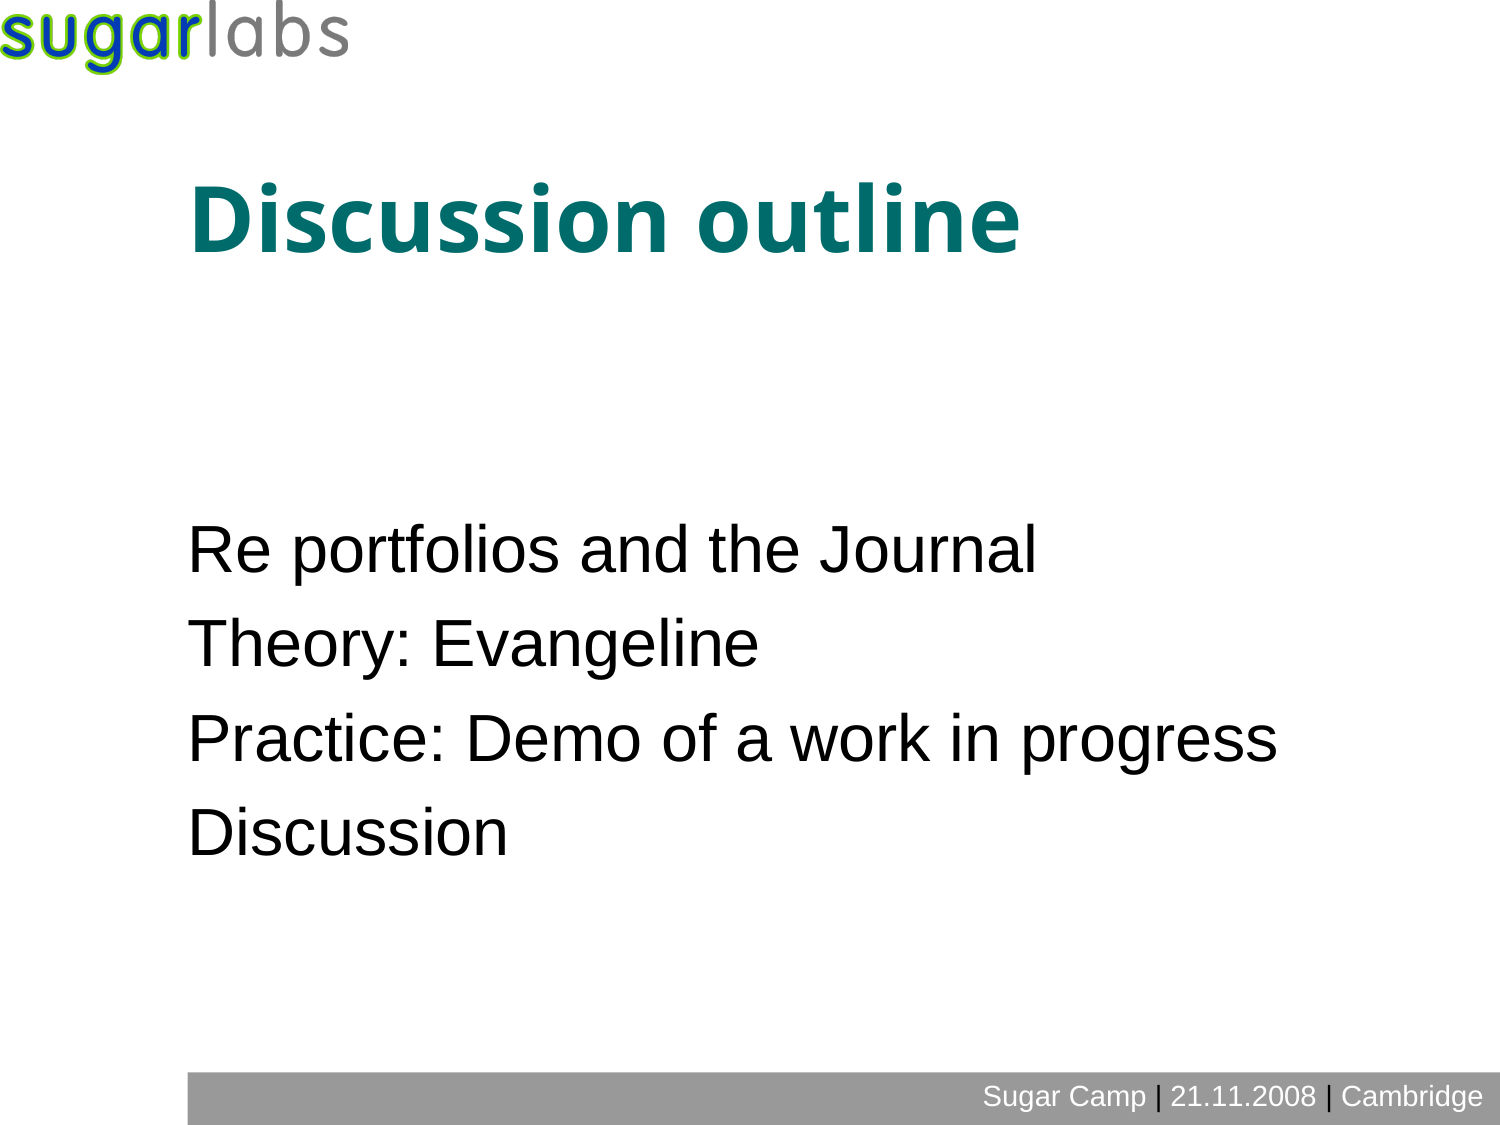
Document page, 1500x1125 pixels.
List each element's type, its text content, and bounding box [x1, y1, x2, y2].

subtitle Re portfolios and the Journal Theory: Evangeline Practice: Demo of a work in progress Discussion [187, 337, 1425, 1042]
picture [0, 0, 348, 75]
title Discussion outline [187, 75, 1500, 338]
